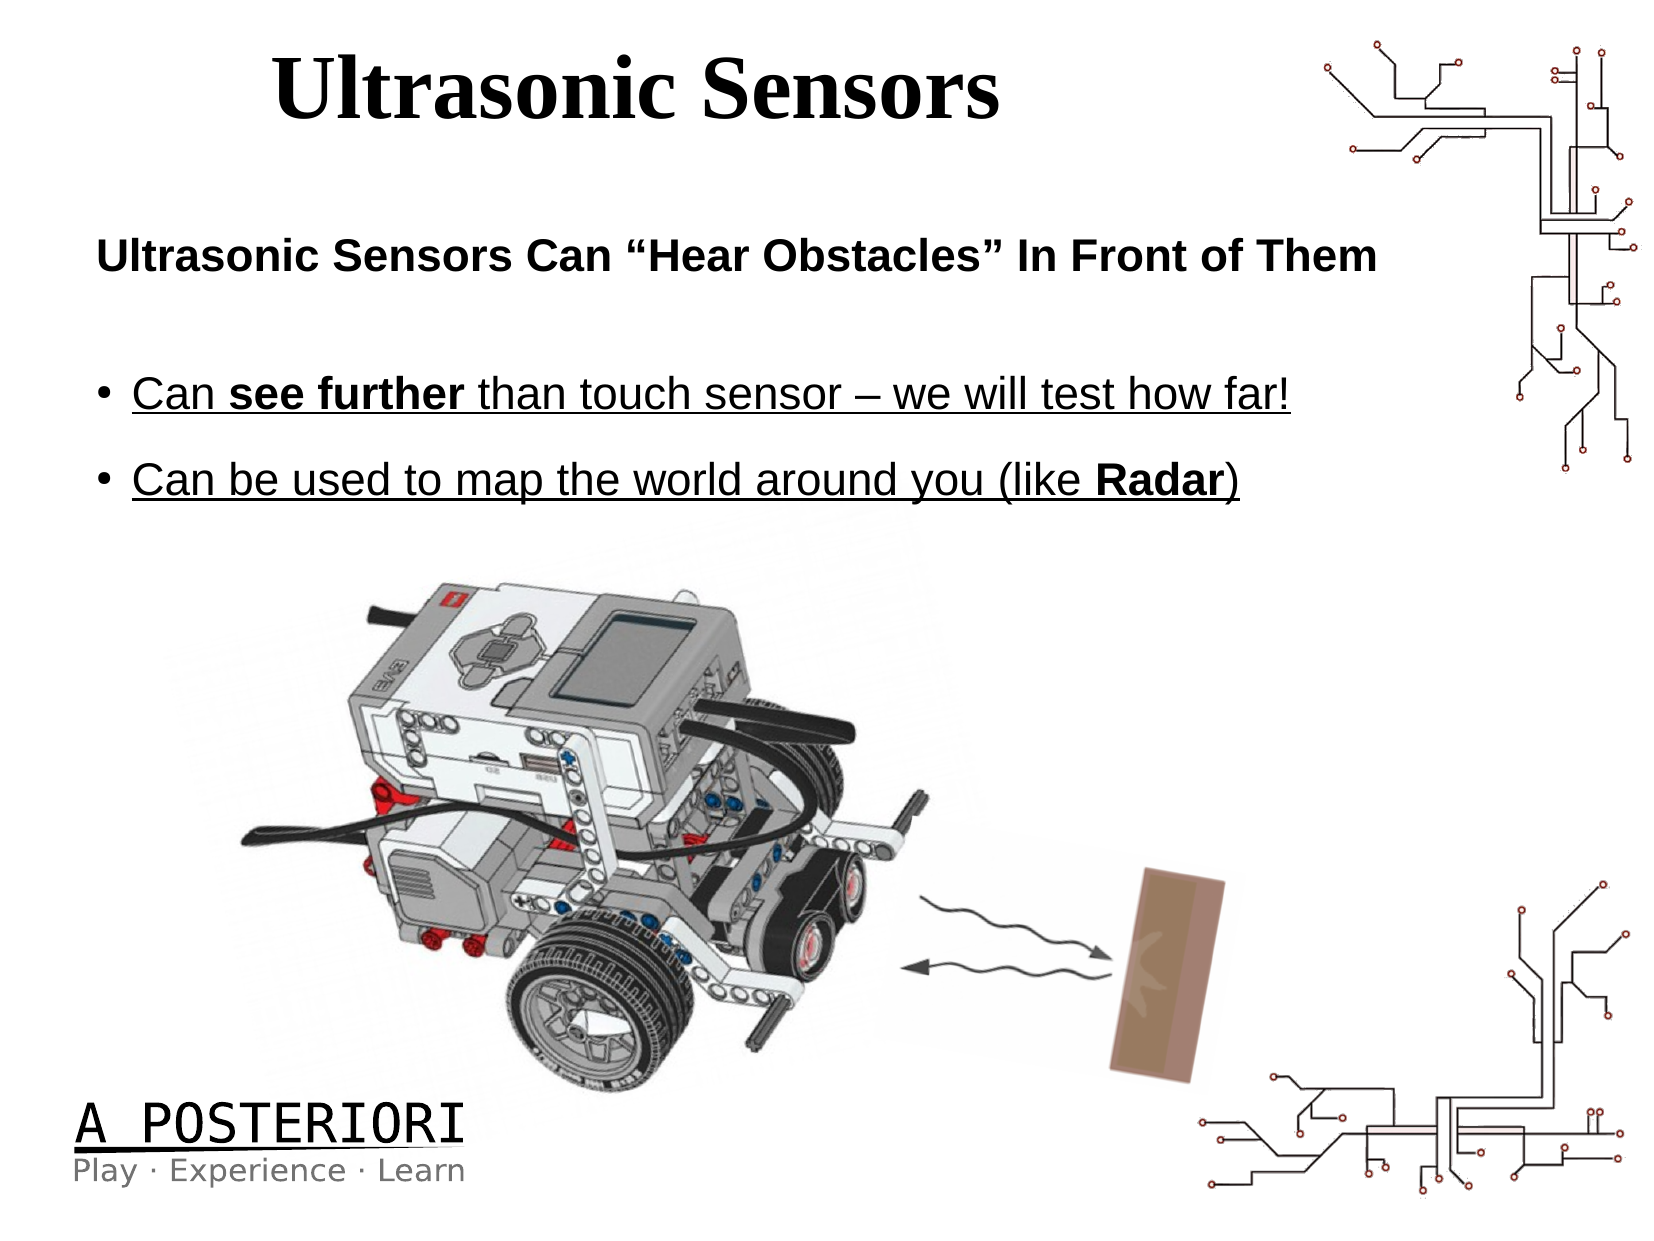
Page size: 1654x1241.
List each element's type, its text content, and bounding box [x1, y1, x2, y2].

title Ultrasonic Sensors [11, 0, 1261, 190]
text_box Ultrasonic Sensors Can “Hear Obstacles” In Front of Them Can see further than touch sensor – we will test how far! Can be used to map the world around you (like Radar) [81, 222, 1432, 821]
picture [73, 815, 1636, 1201]
picture [1305, 35, 1643, 496]
